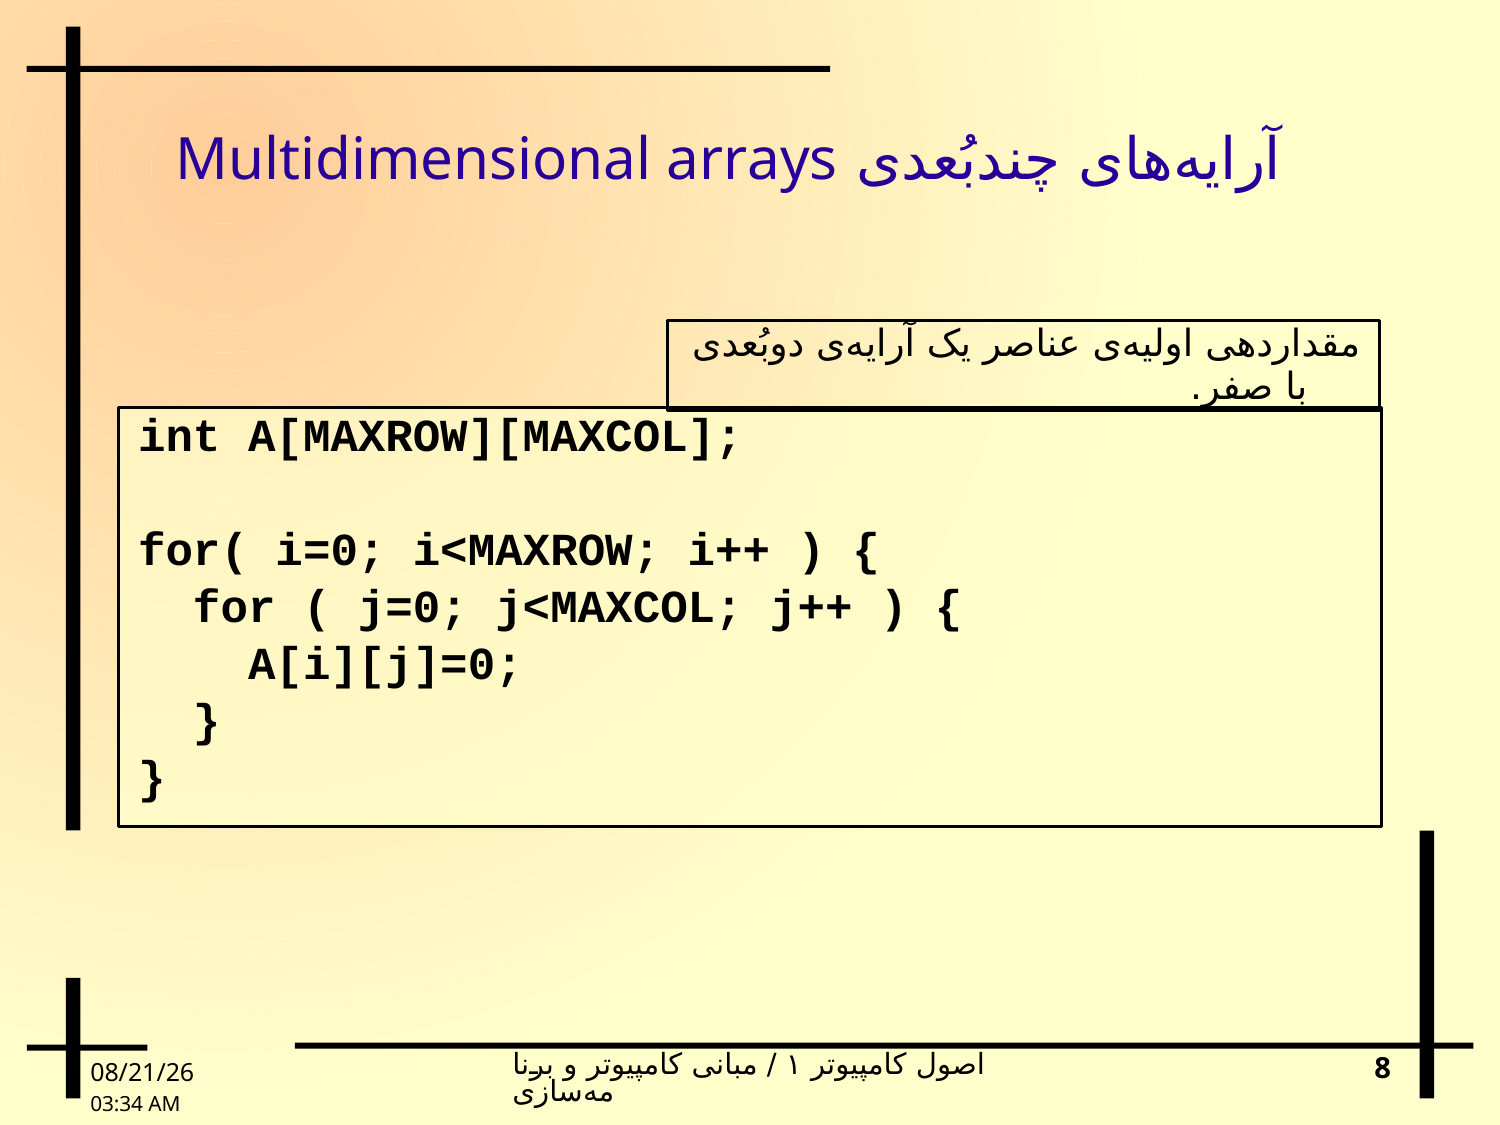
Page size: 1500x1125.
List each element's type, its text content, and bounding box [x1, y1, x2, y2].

list int A[MAXROW][MAXCOL]; for( i=0; i<MAXROW; i++ ) { for ( j=0; j<MAXCOL; j++ ) { A[i][j]=0; } } [118, 407, 1382, 827]
title آرایه‌های چندبُعدی Multidimensional arrays [113, 96, 1344, 217]
list مقداردهی اولیه‌ی عناصر یک آرایه‌ی دوبُعدی با صفر. [667, 320, 1380, 385]
